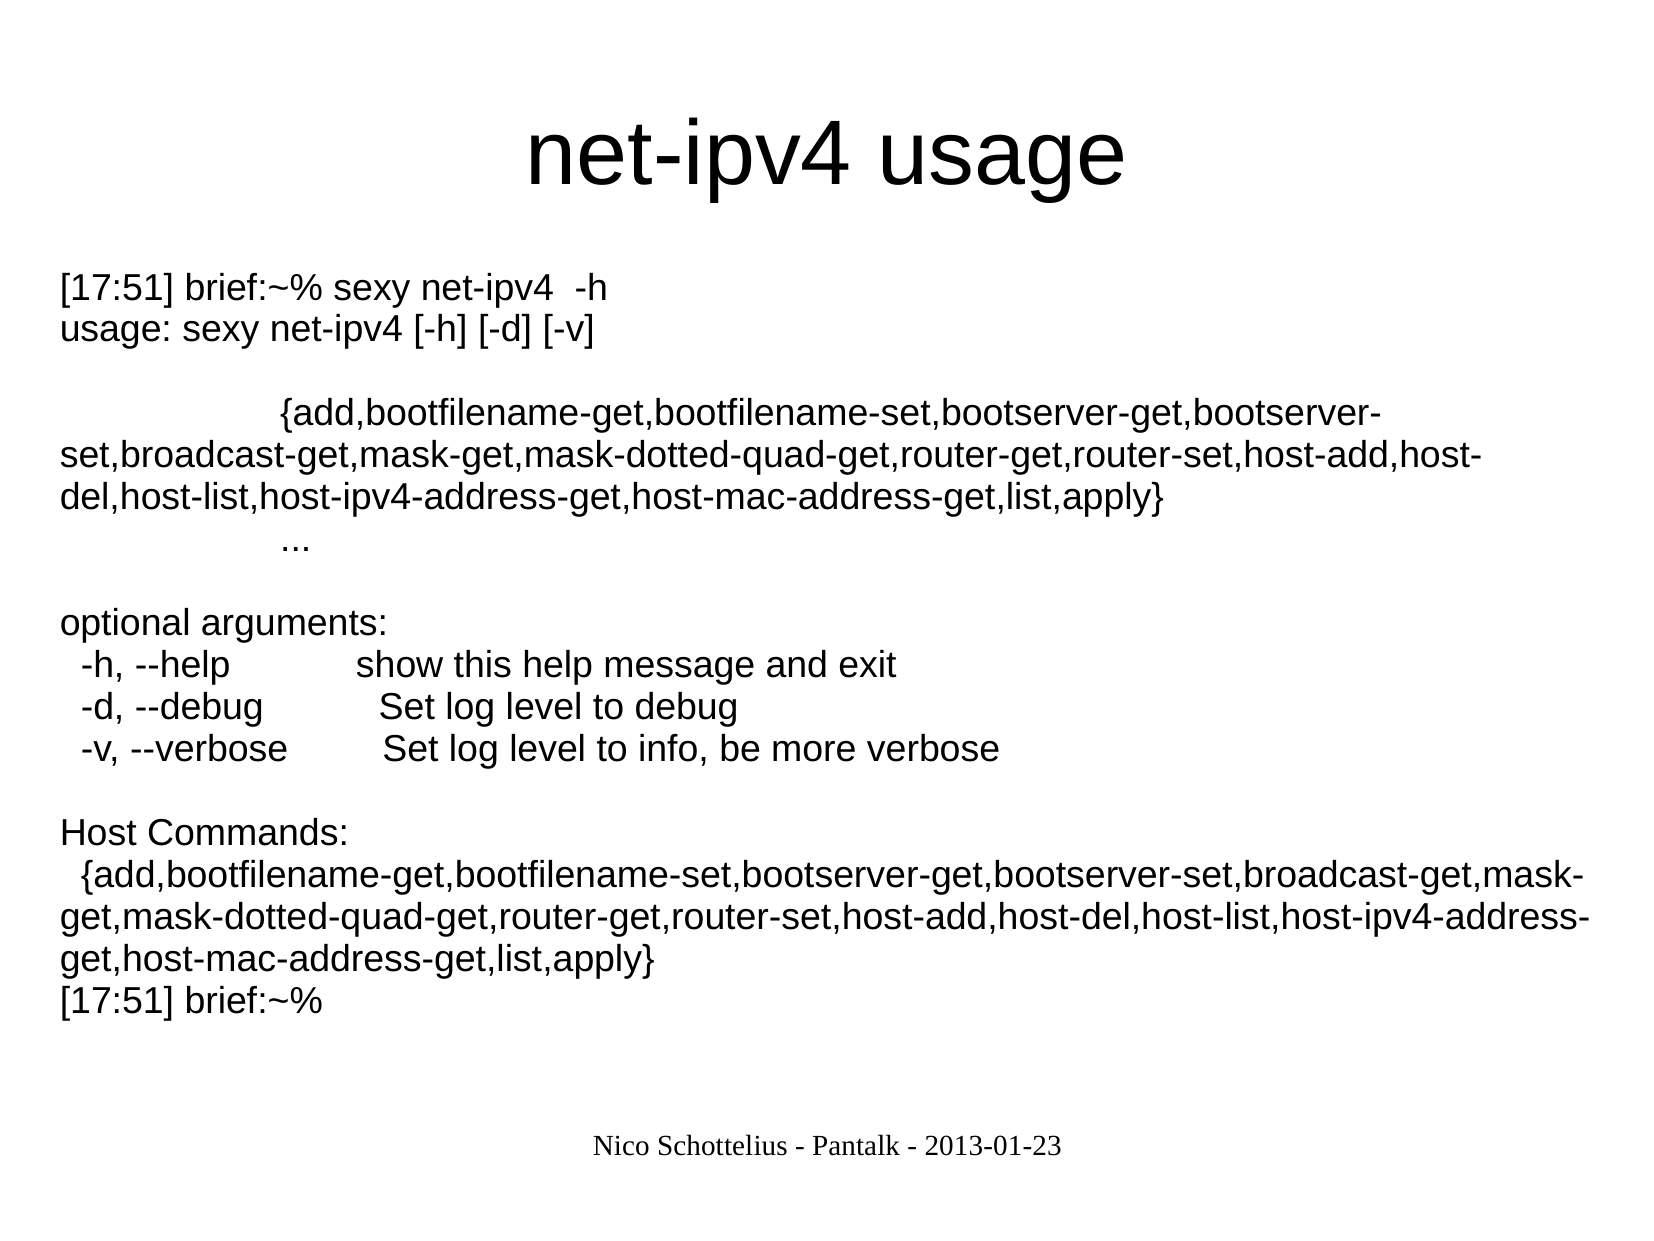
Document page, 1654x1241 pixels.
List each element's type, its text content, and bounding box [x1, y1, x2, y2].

title net-ipv4 usage [82, 49, 1571, 257]
text_box [17:51] brief:~% sexy net-ipv4 -h usage: sexy net-ipv4 [-h] [-d] [-v] {add,bootfilename-get,bootfilename-set,bootserver-get,bootserver-set,broadcast-get,mask-get,mask-dotted-quad-get,router-get,router-set,host-add,host-del,host-list,host-ipv4-address-get,host-mac-address-get,list,apply} ... optional arguments: -h, --help show this help message and exit -d, --debug Set log level to debug -v, --verbose Set log level to info, be more verbose Host Commands: {add,bootfilename-get,bootfilename-set,bootserver-get,bootserver-set,broadcast-get,mask-get,mask-dotted-quad-get,router-get,router-set,host-add,host-del,host-list,host-ipv4-address-get,host-mac-address-get,list,apply} [17:51] brief:~% [45, 258, 1631, 1111]
